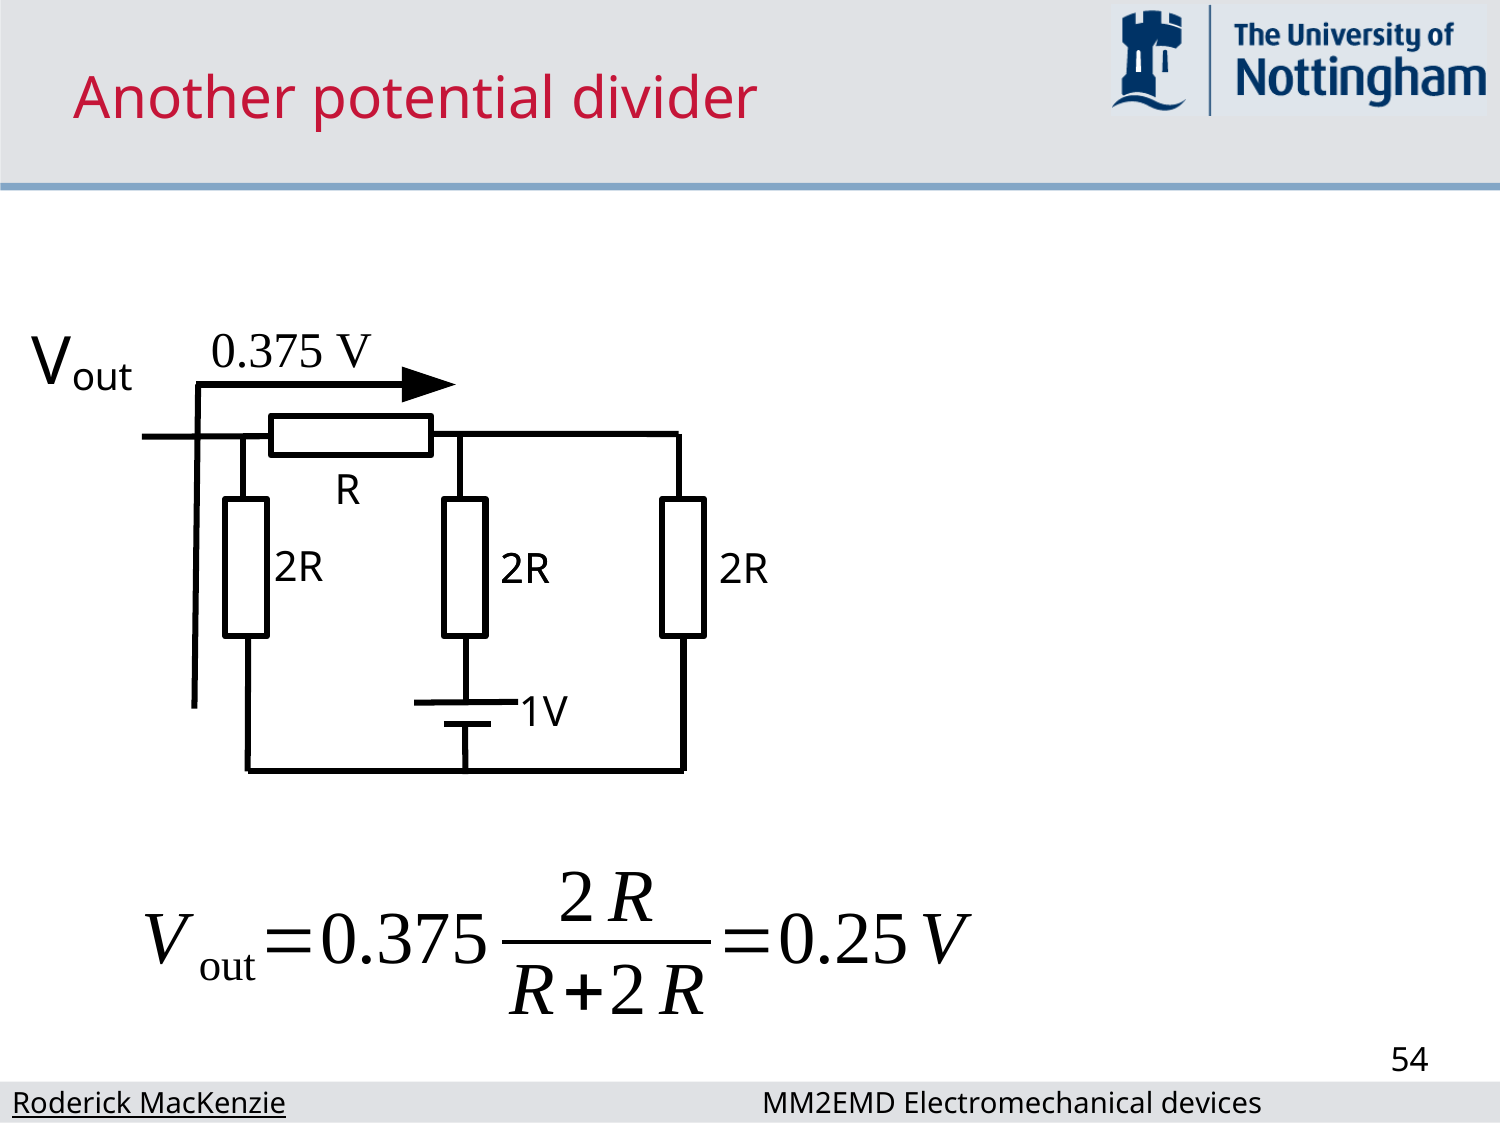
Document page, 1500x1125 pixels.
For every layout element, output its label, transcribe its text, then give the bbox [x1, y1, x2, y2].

picture [1111, 4, 1487, 116]
text_box R [319, 455, 420, 591]
text_box 2R [485, 534, 586, 669]
text_box 2R [703, 533, 805, 669]
text_box <number> [1375, 1030, 1500, 1101]
title Another potential divider [59, 20, 1137, 172]
text_box 0.375 V [196, 309, 389, 381]
text_box Vout [17, 310, 167, 428]
text_box 2R [258, 532, 359, 668]
chart [134, 854, 982, 1031]
text_box 1V [504, 677, 605, 822]
